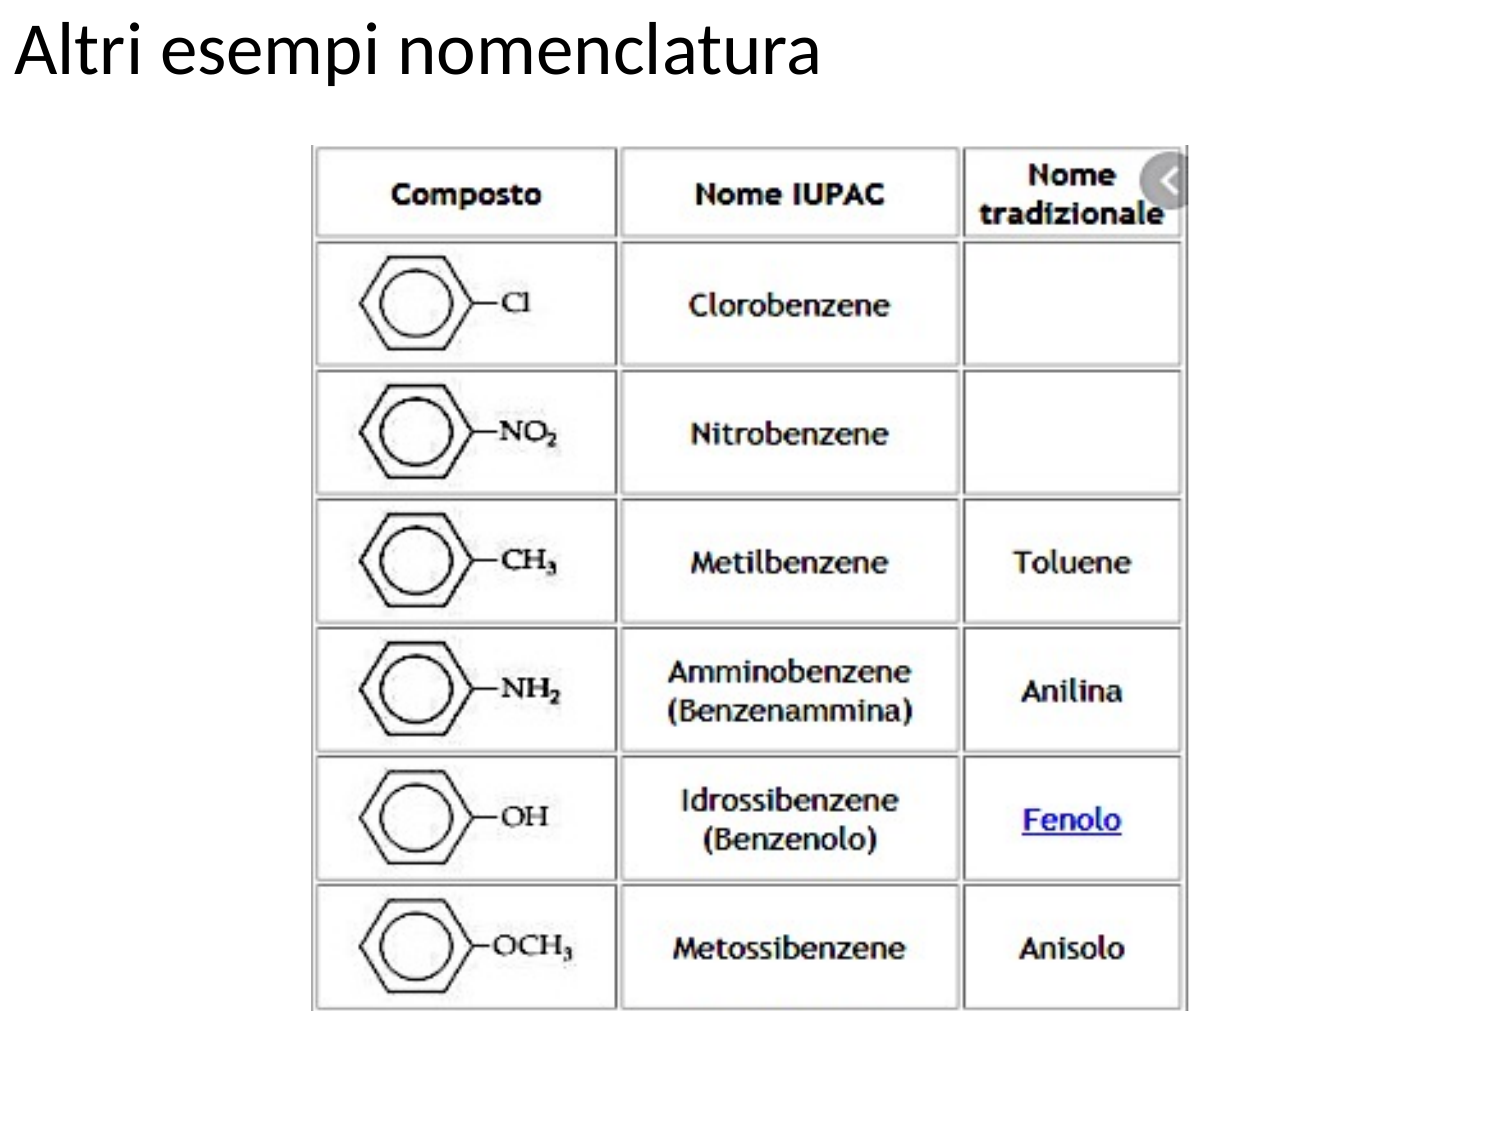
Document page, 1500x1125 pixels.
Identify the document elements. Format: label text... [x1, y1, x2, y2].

picture [311, 145, 1189, 1011]
title Altri esempi nomenclatura [0, 0, 1094, 89]
